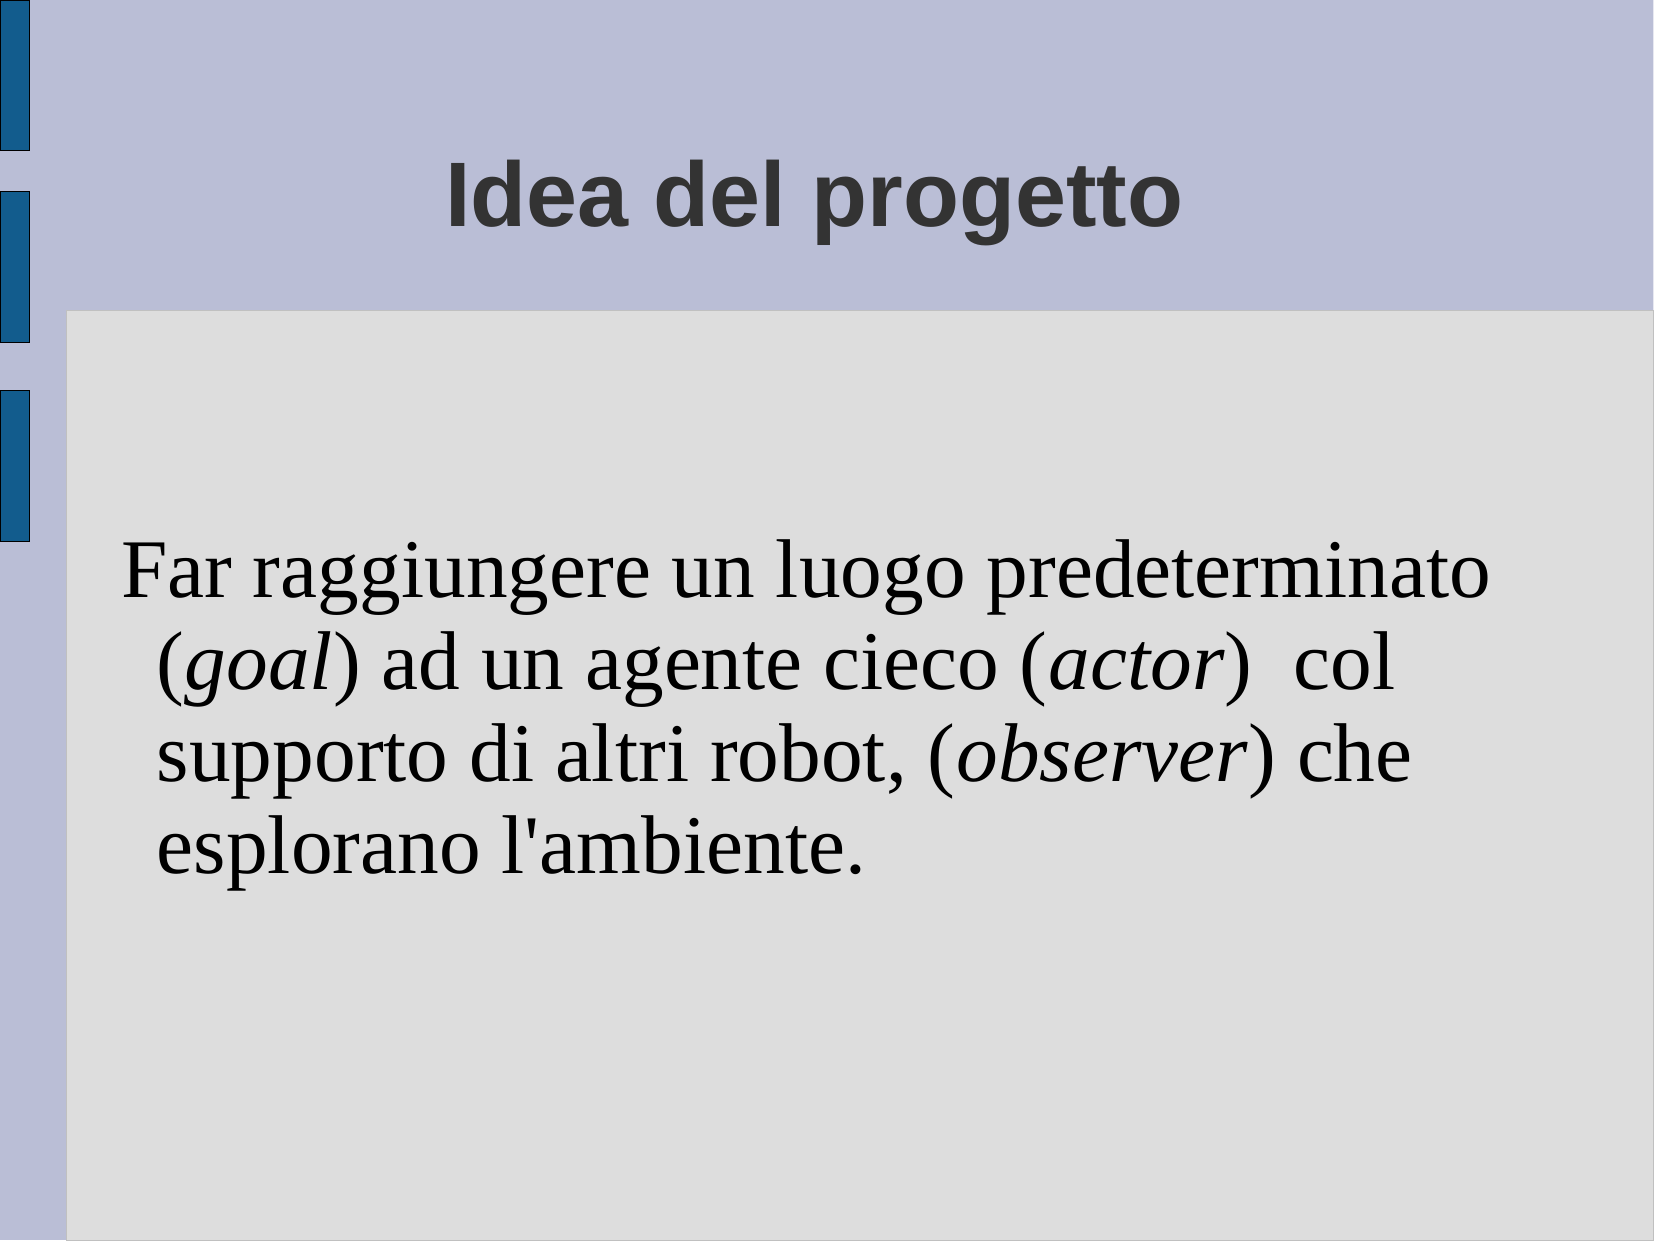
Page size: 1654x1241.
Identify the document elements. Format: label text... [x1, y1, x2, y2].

title Idea del progetto [121, 98, 1534, 291]
subtitle Far raggiungere un luogo predeterminato (goal) ad un agente cieco (actor) col supporto di altri robot, (observer) che esplorano l'ambiente. [121, 352, 1534, 1119]
